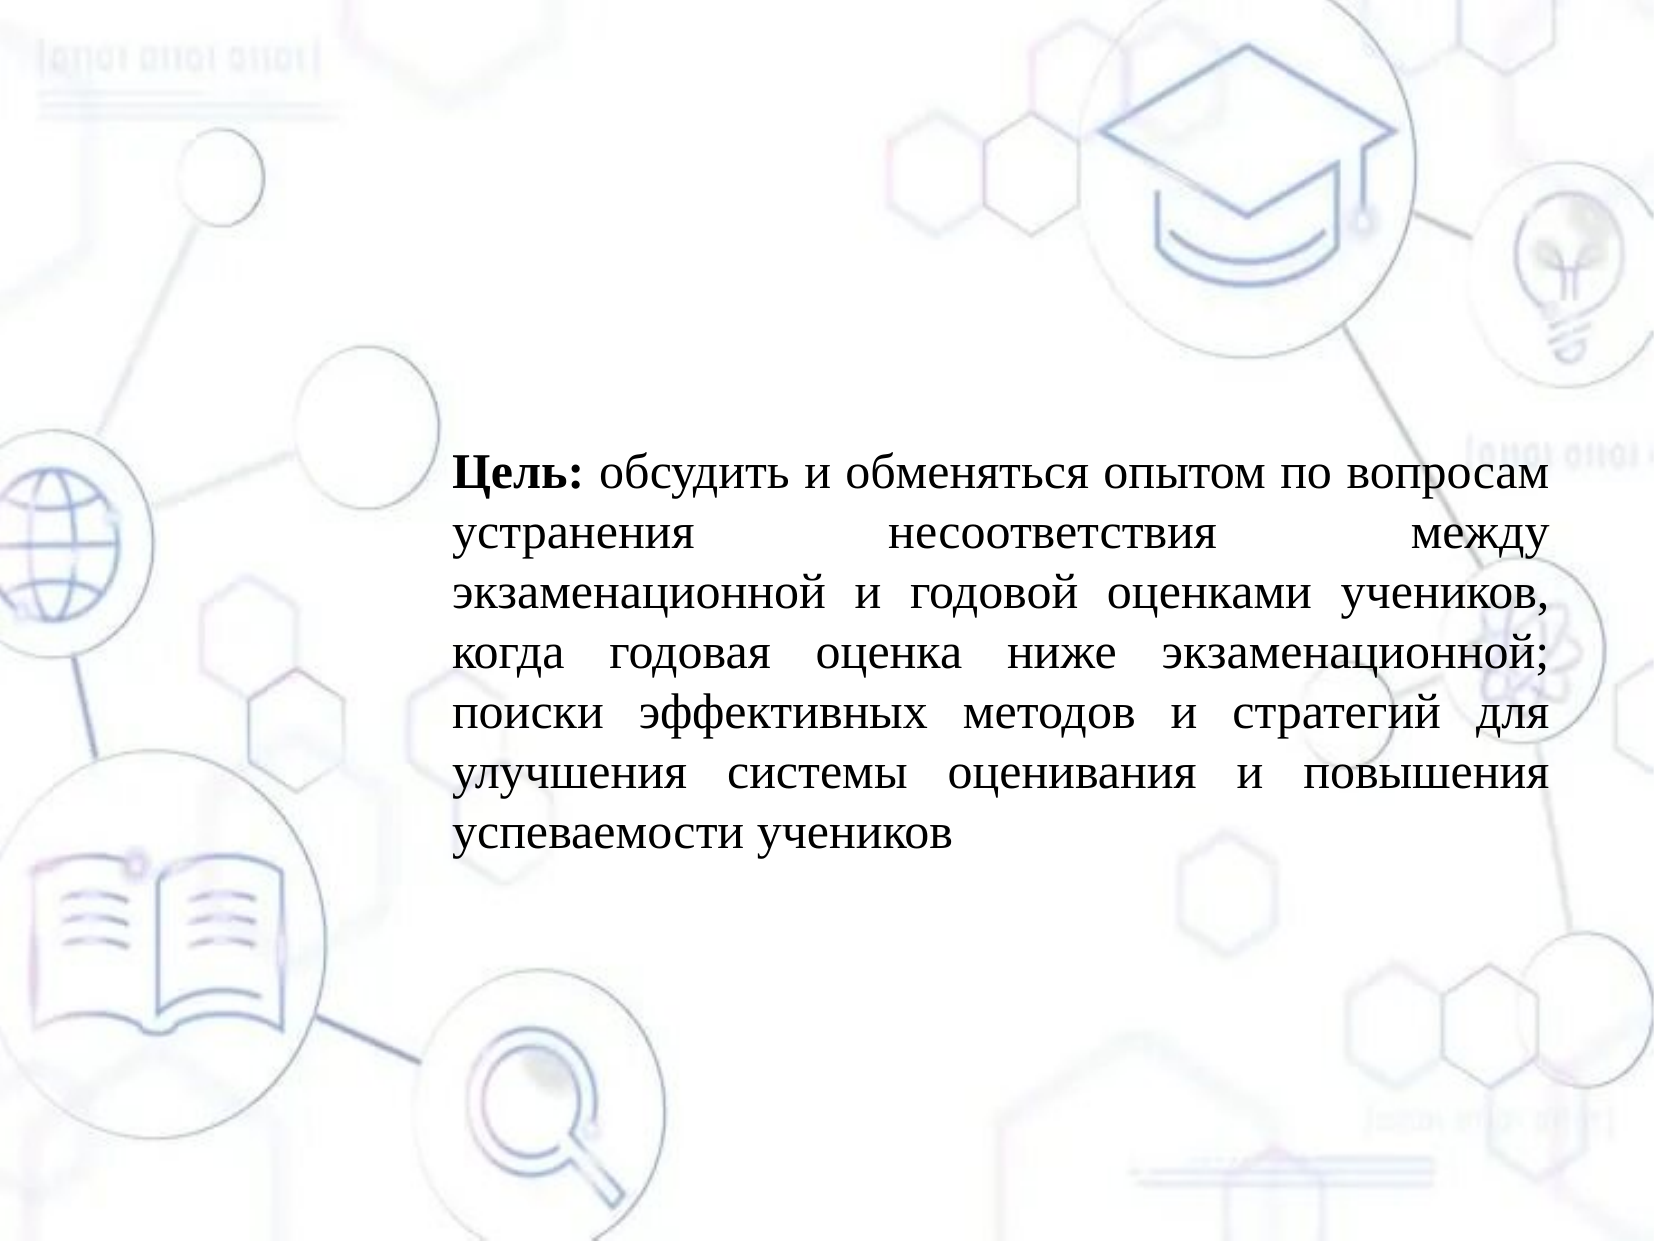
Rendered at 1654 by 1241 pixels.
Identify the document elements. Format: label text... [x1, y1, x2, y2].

text_box [82, 0, 1654, 278]
picture [0, 0, 1654, 1241]
text_box Цель: обсудить и обменяться опытом по вопросам устранения несоответствия между экзаменационной и годовой оценками учеников, когда годовая оценка ниже экзаменационной; поиски эффективных методов и стратегий для улучшения системы оценивания и повышения успеваемости учеников [437, 281, 1571, 866]
